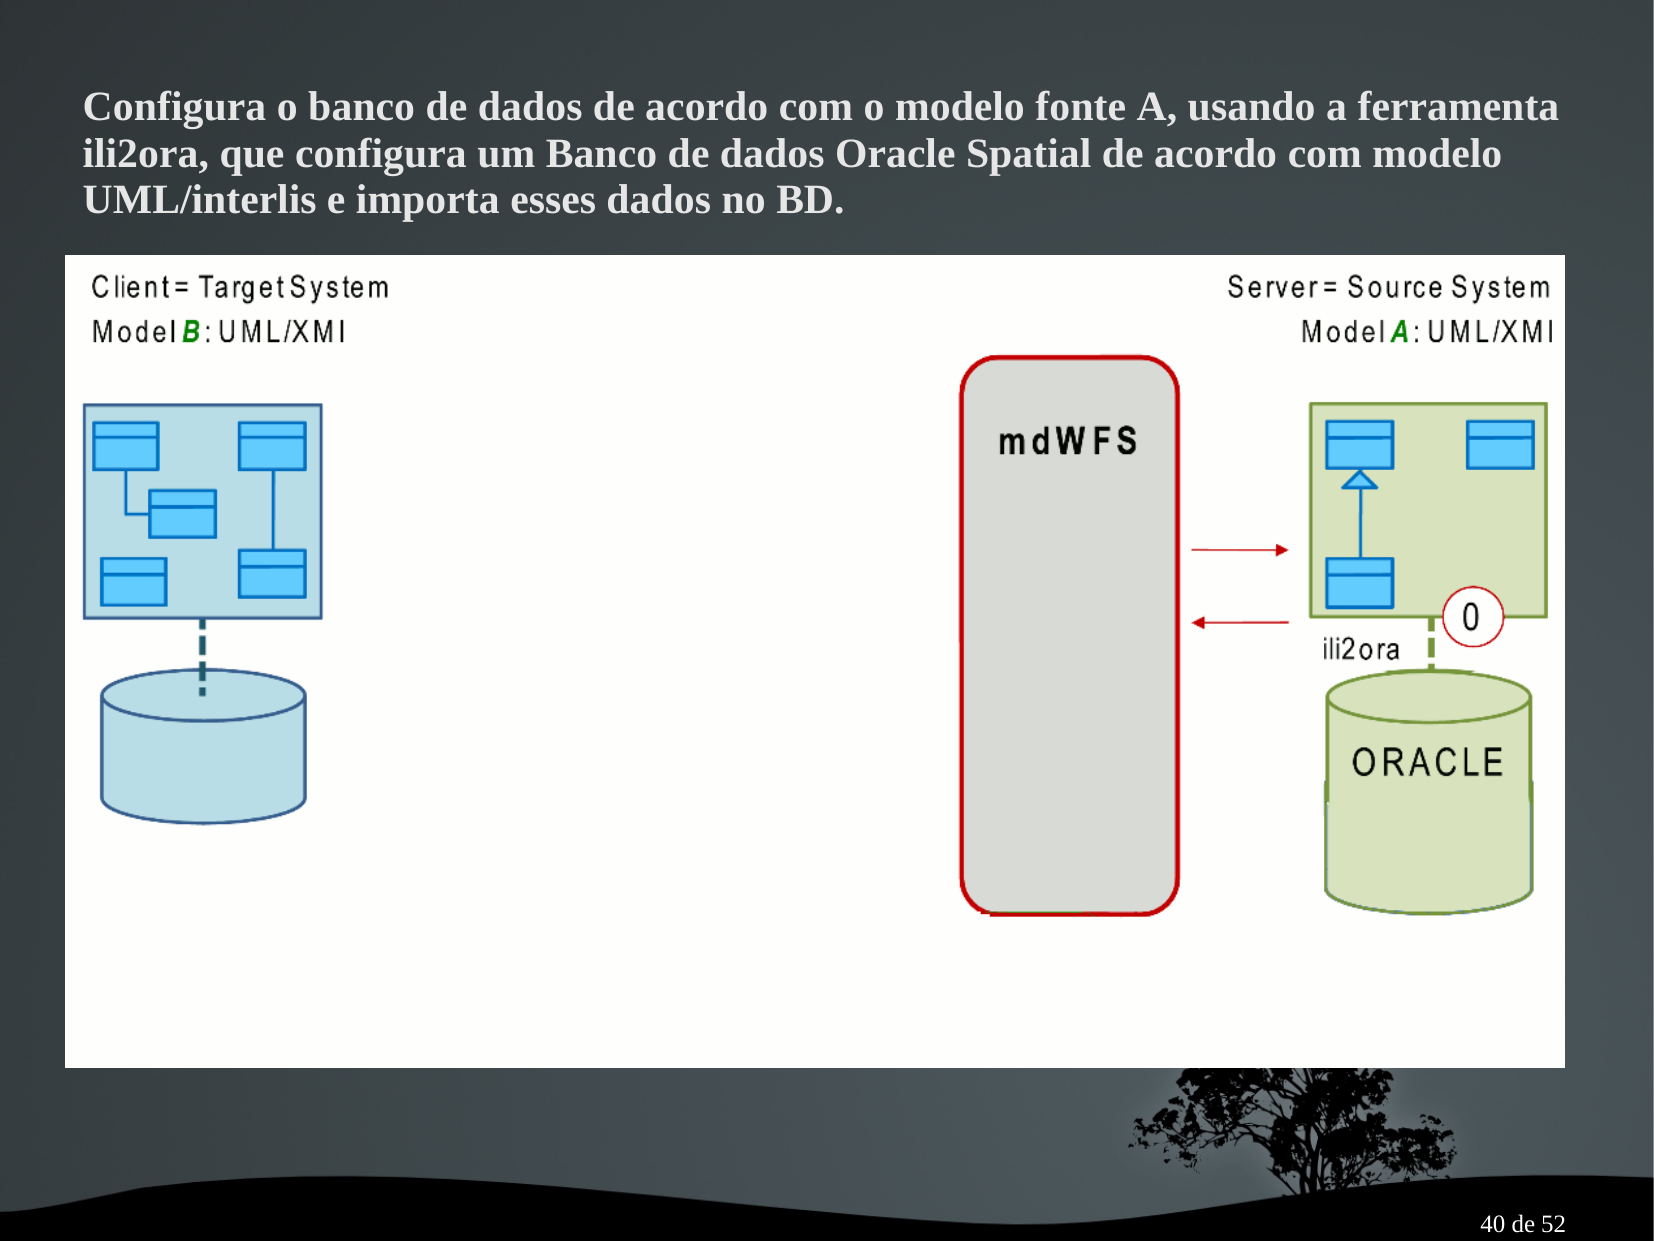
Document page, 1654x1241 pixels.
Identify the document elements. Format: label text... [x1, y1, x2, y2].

chart [82, 290, 1571, 1109]
picture [0, 0, 1654, 1241]
title Configura o banco de dados de acordo com o modelo fonte A, usando a ferramenta ili2ora, que configura um Banco de dados Oracle Spatial de acordo com modelo UML/interlis e importa esses dados no BD. [82, 49, 1571, 257]
